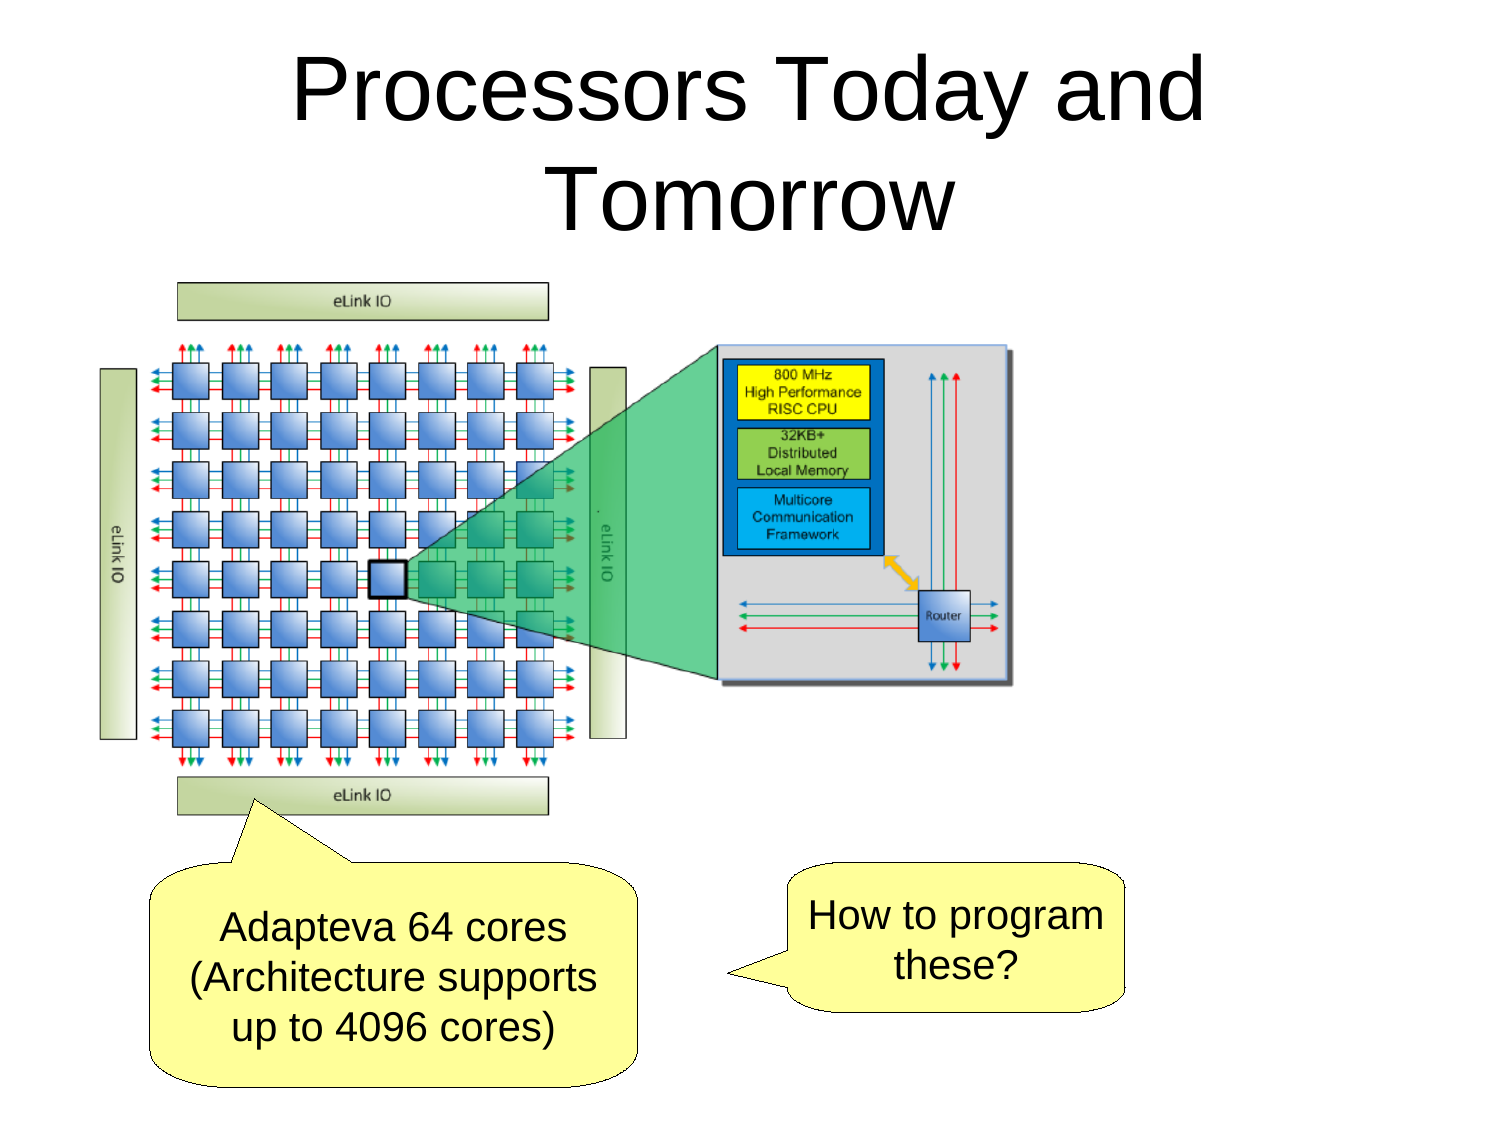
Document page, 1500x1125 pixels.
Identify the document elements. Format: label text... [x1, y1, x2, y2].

text_box Adapteva 64 cores (Architecture supports up to 4096 cores) [149, 798, 638, 1088]
picture [81, 268, 1027, 826]
title Processors Today and Tomorrow [75, 21, 1426, 257]
text_box How to program these? [727, 862, 1126, 1013]
